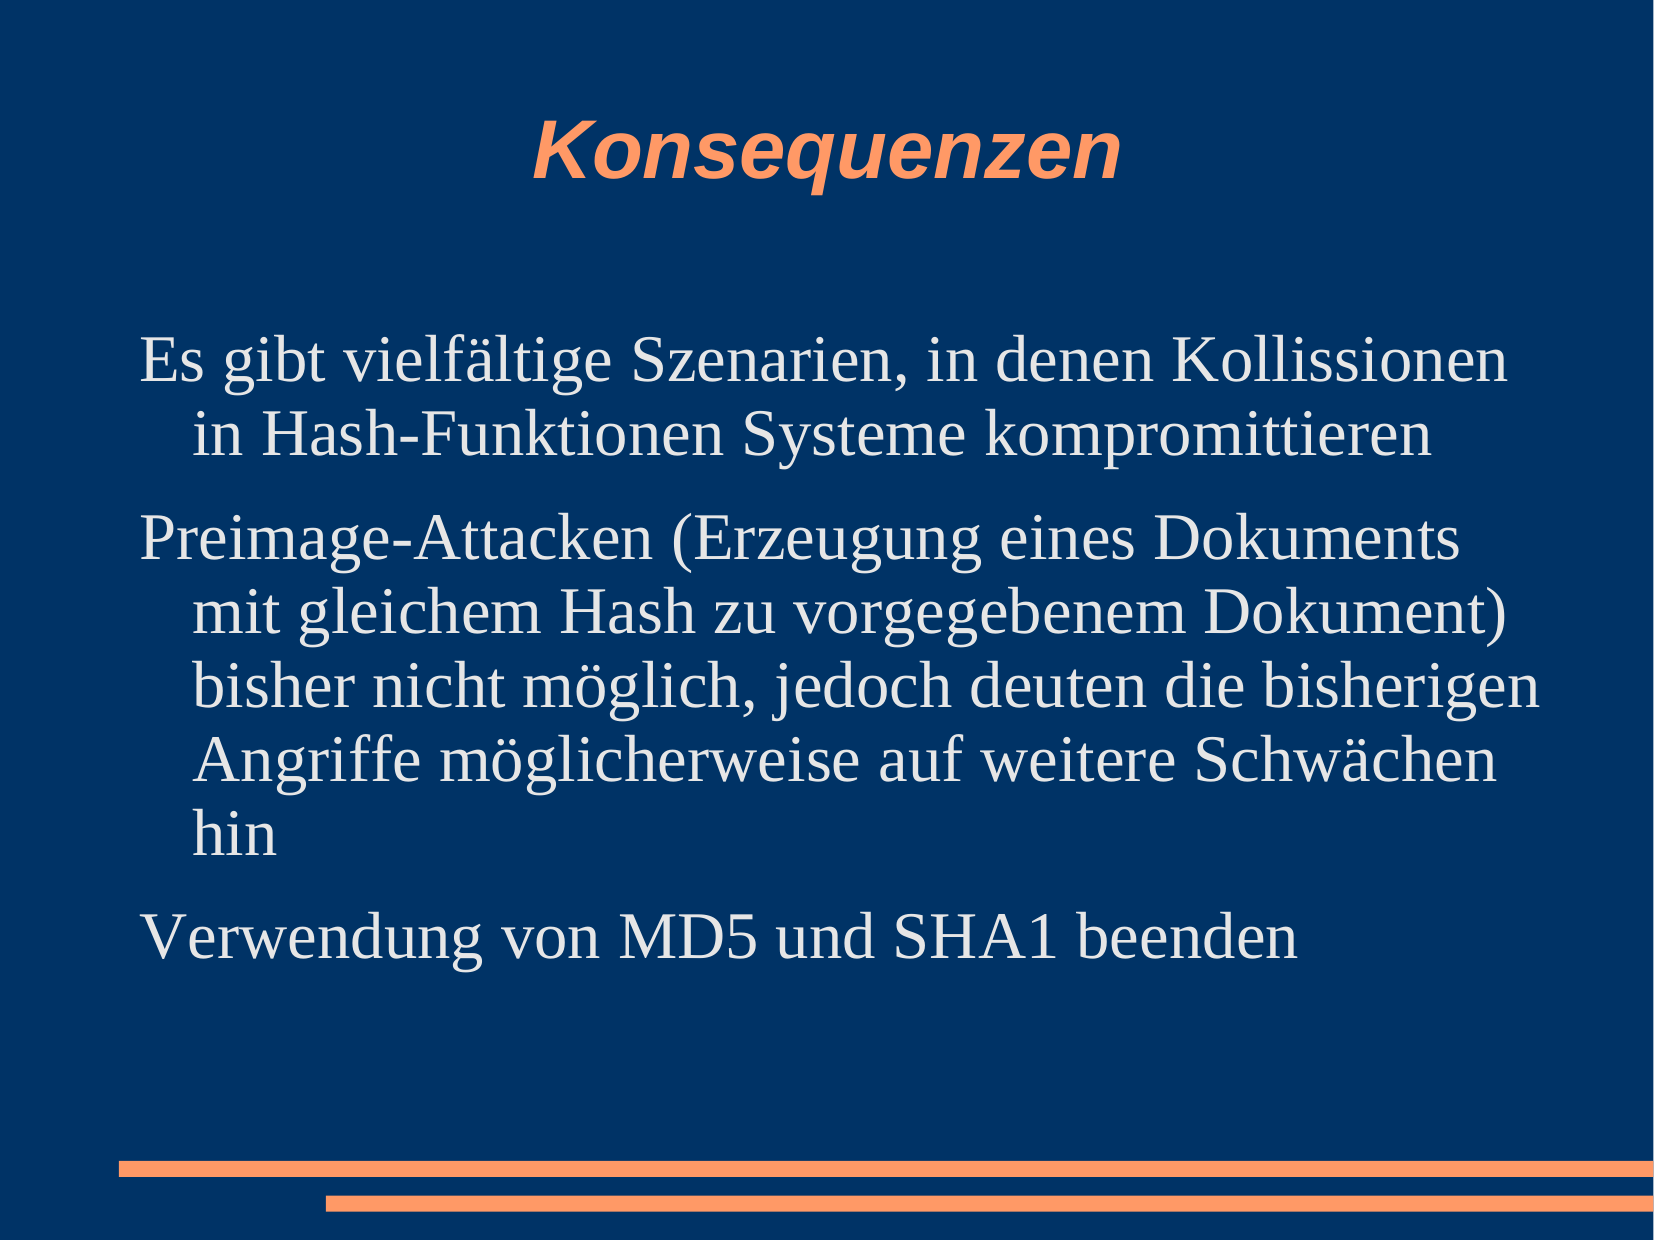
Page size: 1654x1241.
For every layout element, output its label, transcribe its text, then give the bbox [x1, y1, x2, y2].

title Konsequenzen [121, 46, 1534, 254]
list Es gibt vielfältige Szenarien, in denen Kollissionen in Hash-Funktionen Systeme kompromittieren Preimage-Attacken (Erzeugung eines Dokuments mit gleichem Hash zu vorgegebenem Dokument) bisher nicht möglich, jedoch deuten die bisherigen Angriffe möglicherweise auf weitere Schwächen hin Verwendung von MD5 und SHA1 beenden [121, 322, 1561, 1133]
